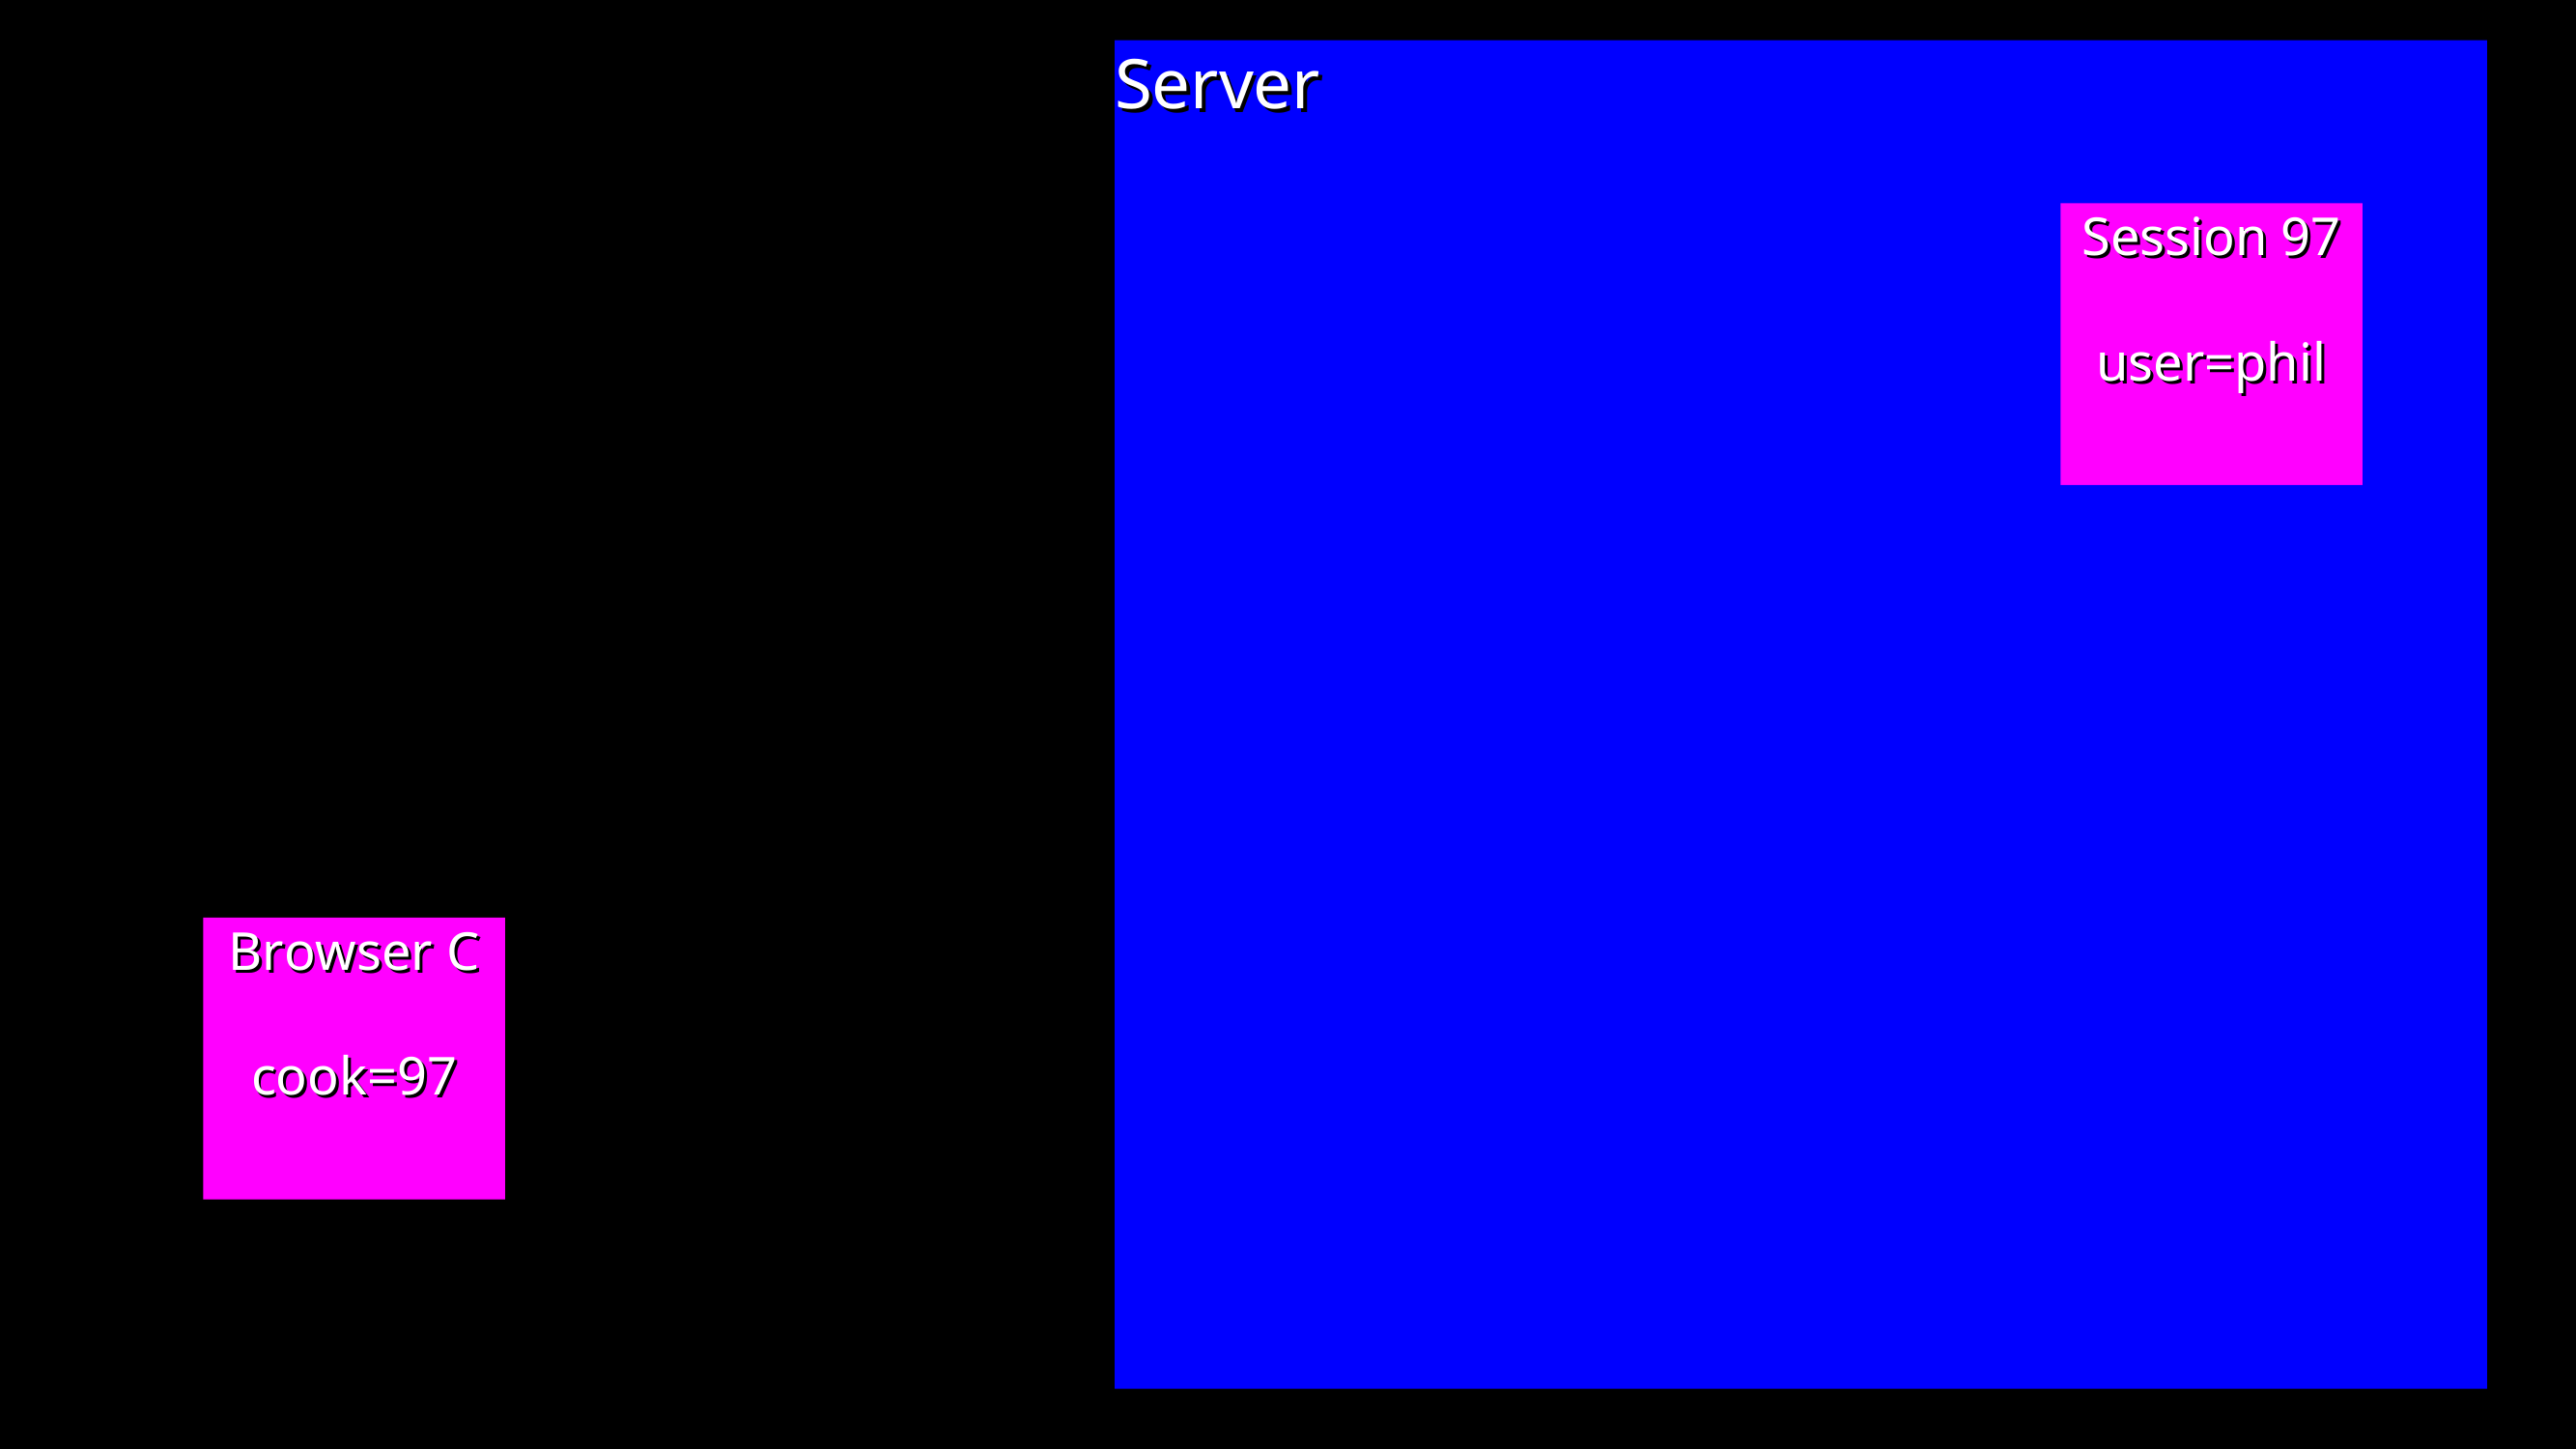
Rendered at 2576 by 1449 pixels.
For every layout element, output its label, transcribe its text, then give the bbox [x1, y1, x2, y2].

text_box Server [1115, 40, 2487, 1389]
text_box Browser C cook=97 [203, 917, 505, 1200]
text_box Session 97 user=phil [2060, 203, 2363, 486]
